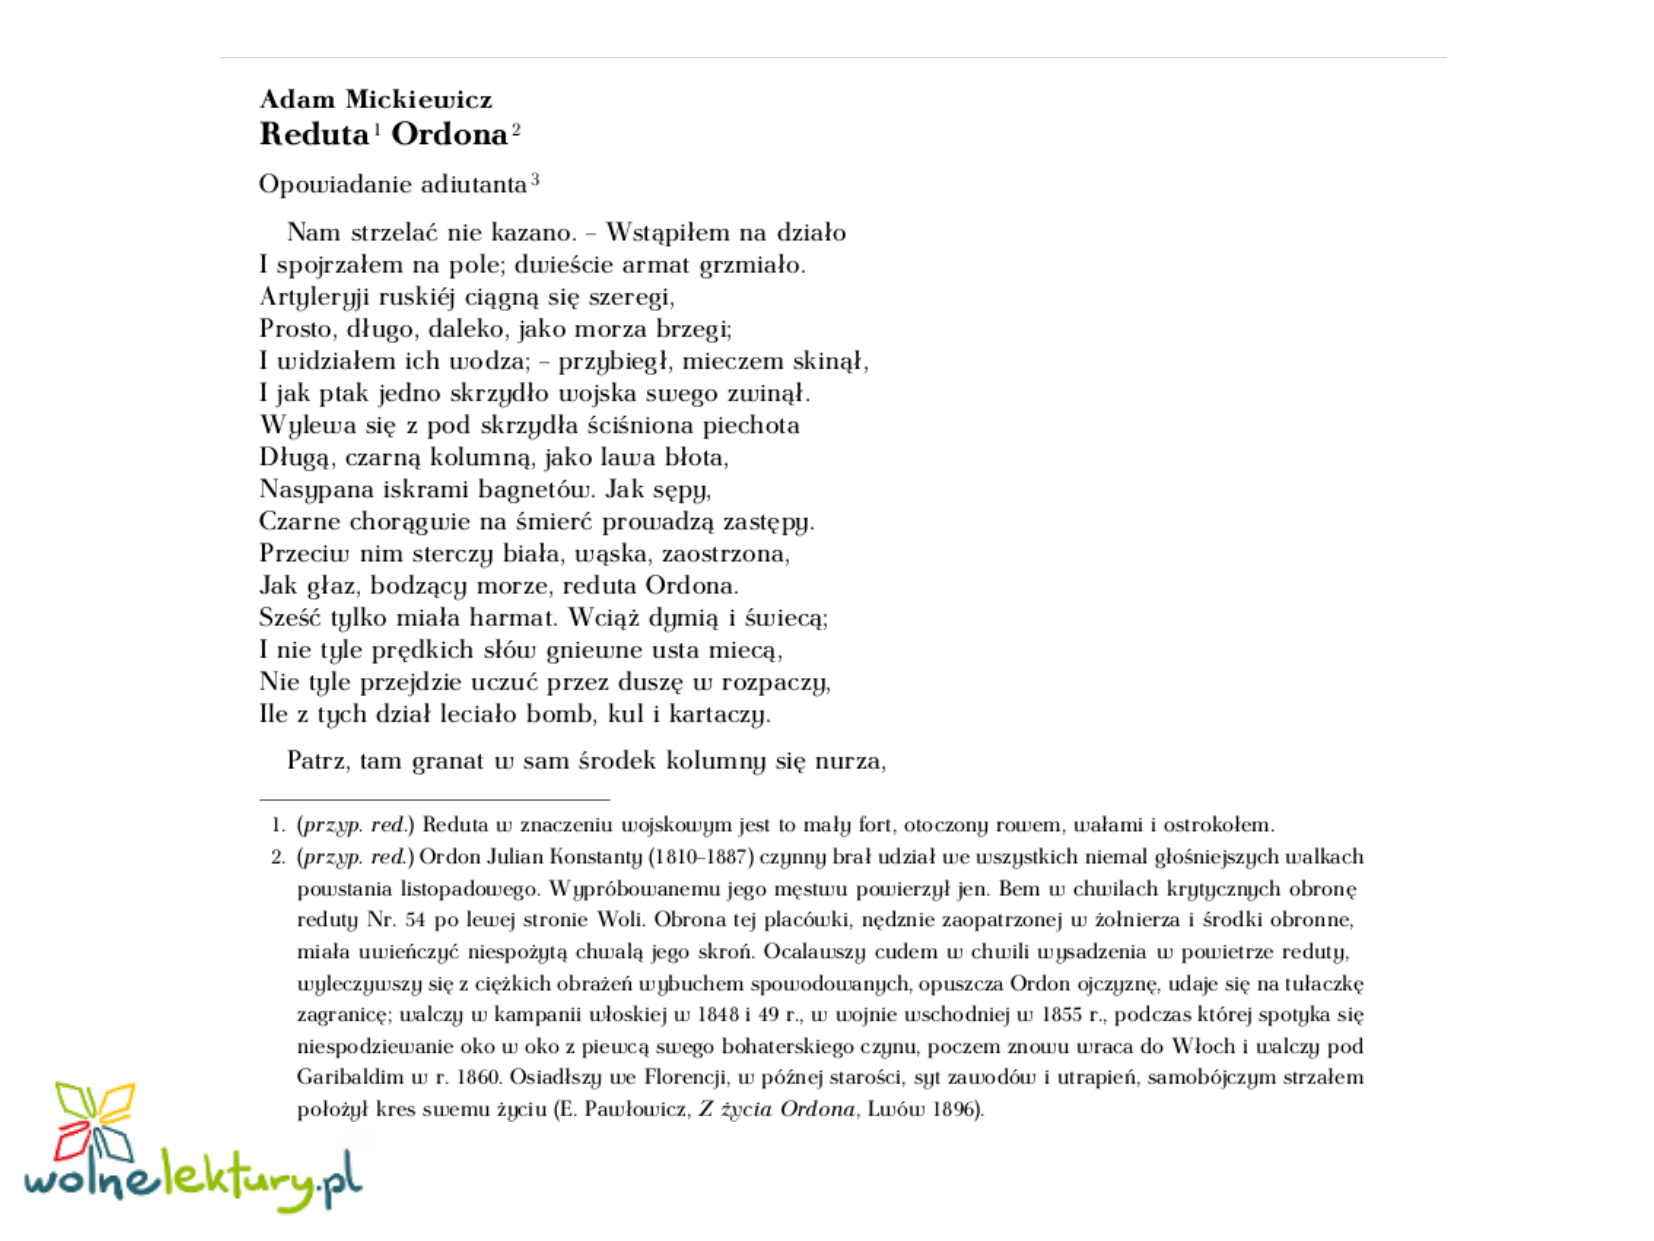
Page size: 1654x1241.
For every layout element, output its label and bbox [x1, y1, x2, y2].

picture [4, 57, 1447, 1241]
